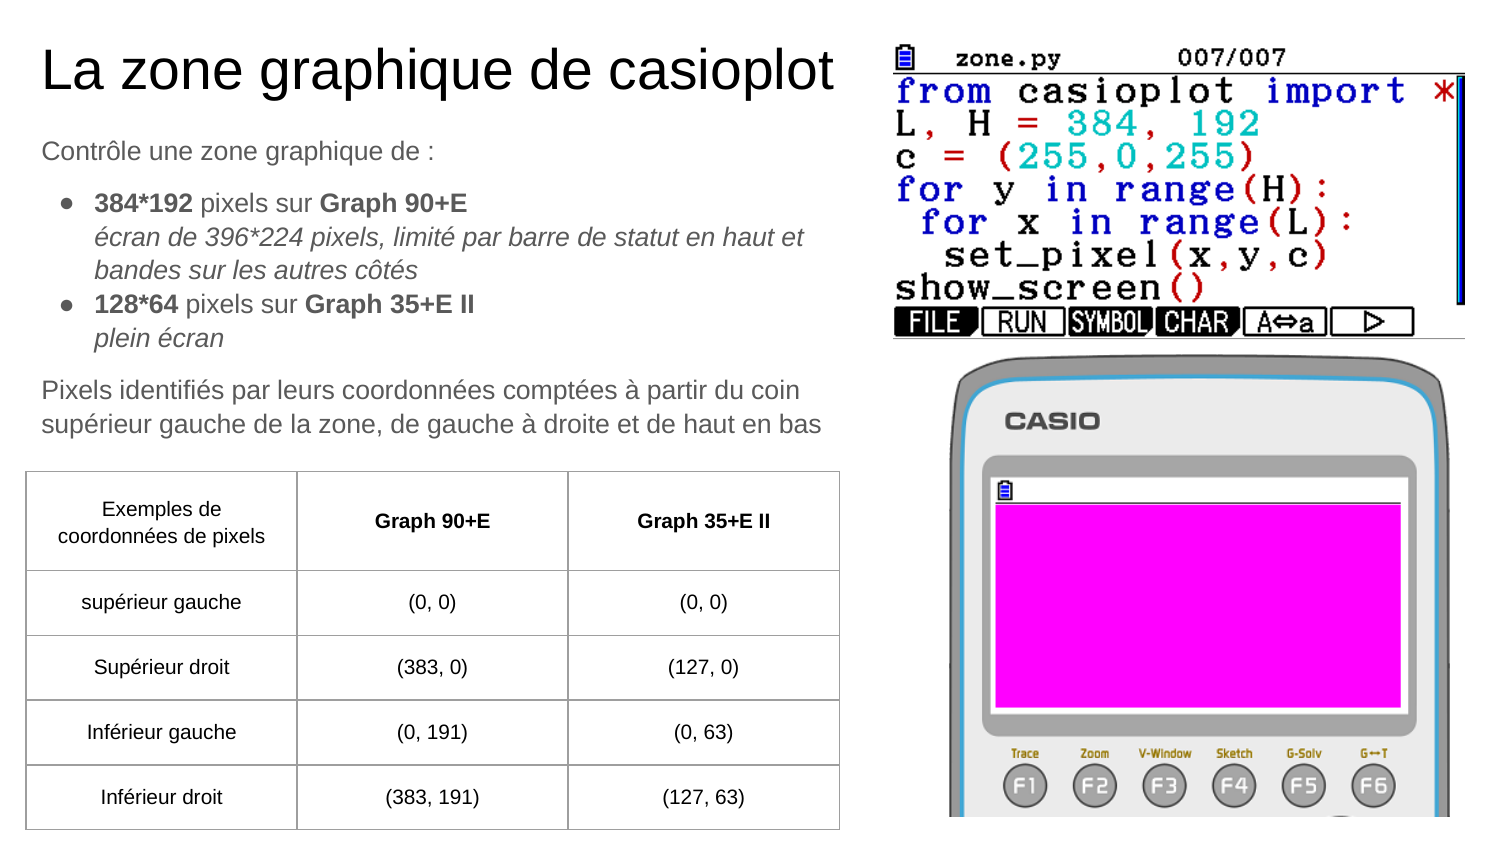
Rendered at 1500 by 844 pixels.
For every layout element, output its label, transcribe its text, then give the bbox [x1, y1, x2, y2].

table_cell Supérieur droit [27, 636, 296, 699]
table_cell supérieur gauche [27, 571, 296, 635]
table_cell Inférieur gauche [27, 701, 296, 764]
table_cell (0, 0) [569, 571, 839, 635]
table_cell (0, 191) [298, 701, 567, 764]
table_cell (0, 0) [298, 571, 567, 635]
table_cell (127, 0) [569, 636, 839, 699]
table_cell (383, 191) [298, 766, 567, 829]
picture [949, 354, 1450, 817]
table_cell (383, 0) [298, 636, 567, 699]
table_header Graph 35+E II [569, 472, 839, 570]
picture [893, 43, 1465, 338]
table_cell Inférieur droit [27, 766, 296, 829]
table_cell (0, 63) [569, 701, 839, 764]
title La zone graphique de casioplot [26, 23, 1424, 117]
table_header Exemples de coordonnées de pixels [27, 472, 296, 570]
table_cell (127, 63) [569, 766, 839, 829]
list Contrôle une zone graphique de : 384*192 pixels sur Graph 90+E écran de 396*224 pixels, limité par barre de statut en haut et bandes sur les autres côtés 128*64 pixels sur Graph 35+E II plein écran Pixels identifiés par leurs coordonnées comptées à partir du coin supérieur gauche de la zone, de gauche à droite et de haut en bas [26, 116, 849, 472]
table_header Graph 90+E [298, 472, 567, 570]
